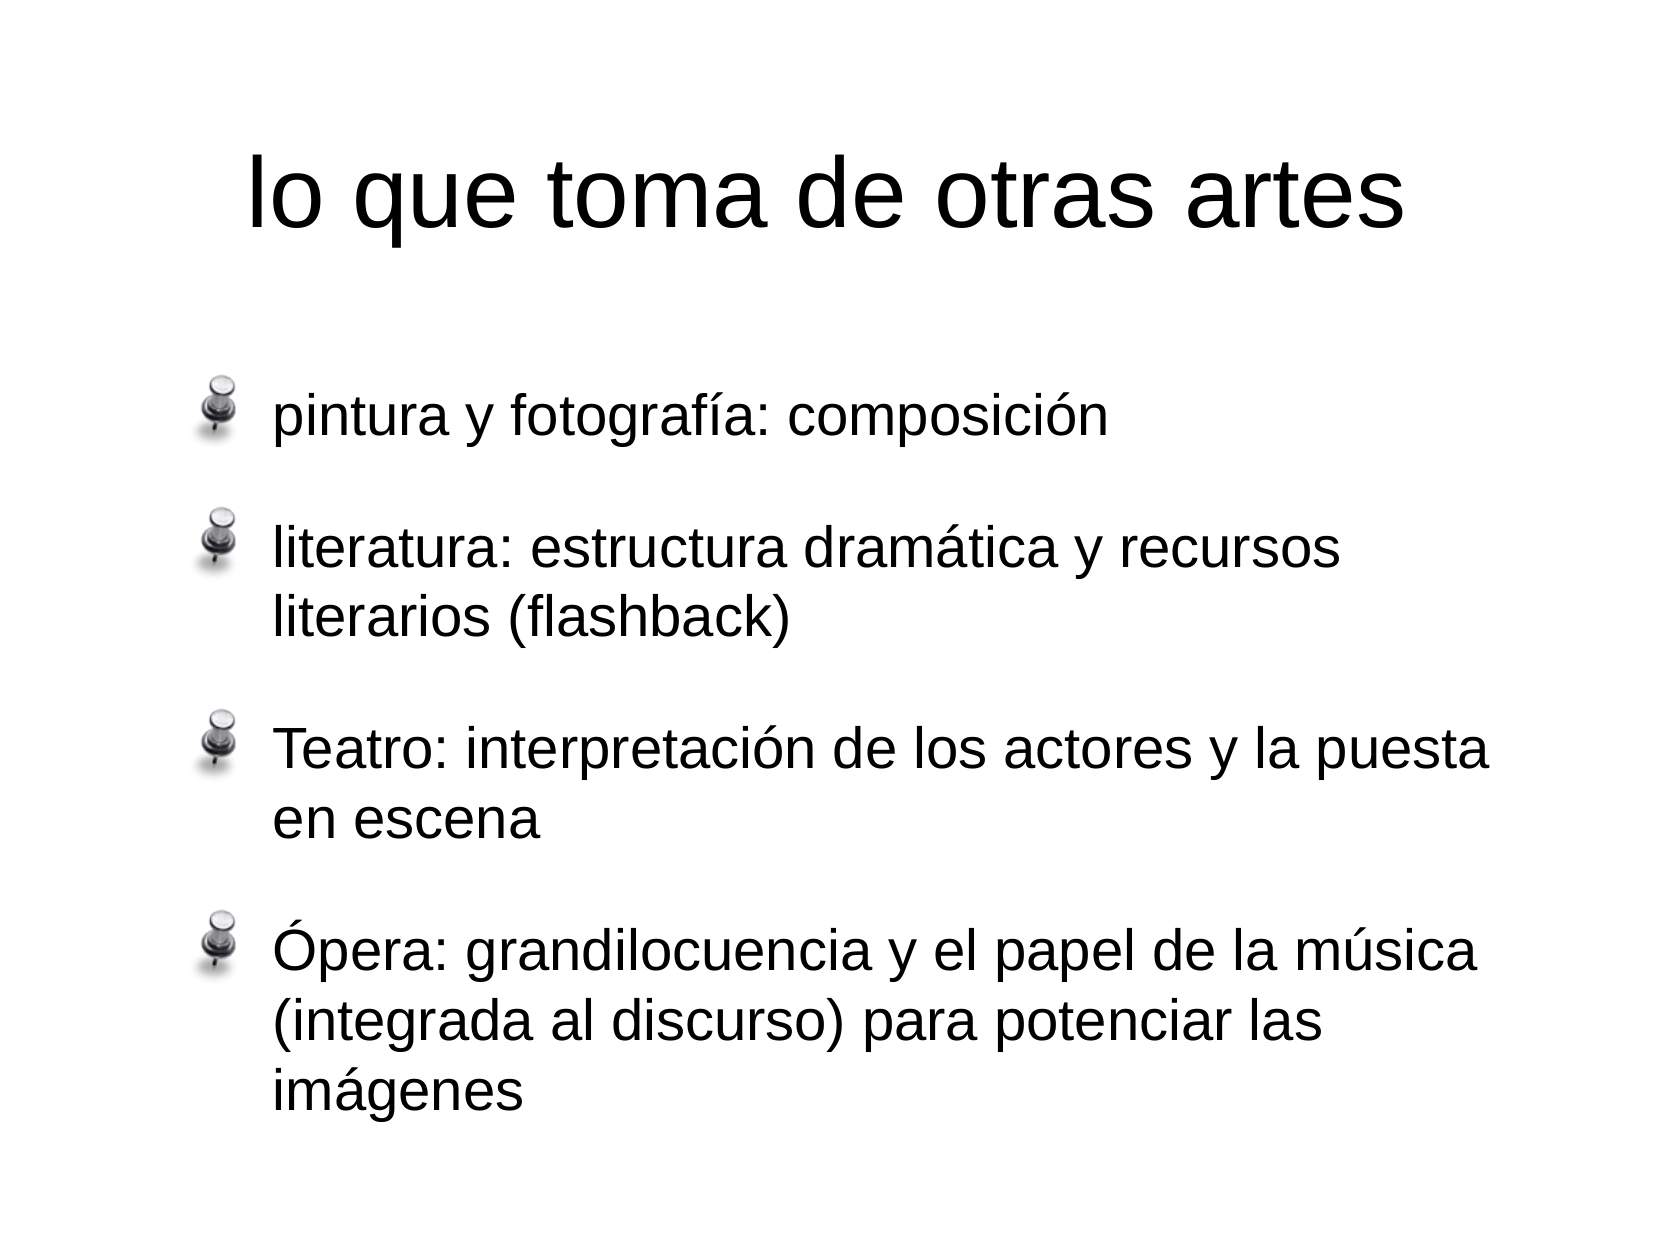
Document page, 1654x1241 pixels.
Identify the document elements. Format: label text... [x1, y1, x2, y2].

title lo que toma de otras artes [116, 25, 1538, 348]
list pintura y fotografía: composición literatura: estructura dramática y recursos literarios (flashback) Teatro: interpretación de los actores y la puesta en escena Ópera: grandilocuencia y el papel de la música (integrada al discurso) para potenciar las imágenes [116, 348, 1538, 1150]
